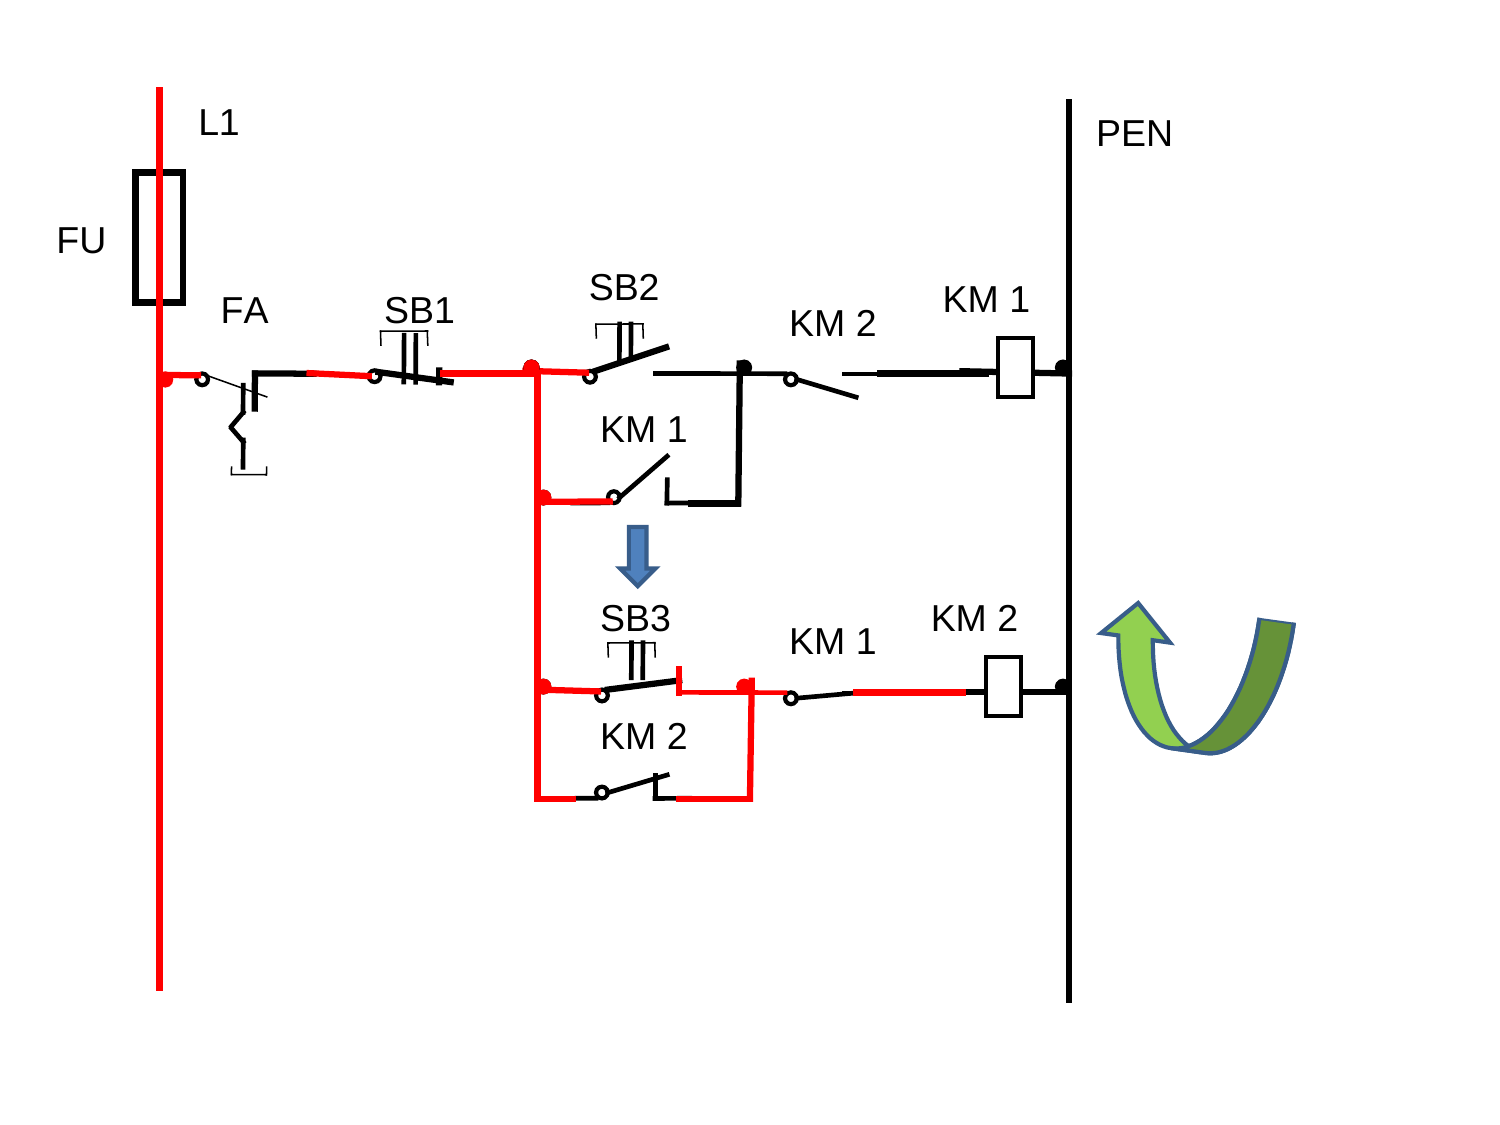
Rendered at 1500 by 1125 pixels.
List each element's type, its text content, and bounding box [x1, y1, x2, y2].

text_box SB2 [574, 255, 675, 316]
text_box PEN [1081, 101, 1189, 163]
text_box [596, 786, 608, 799]
text_box [525, 361, 538, 370]
text_box [997, 338, 1034, 397]
text_box [1056, 680, 1066, 693]
text_box L1 [183, 90, 255, 151]
text_box KM 2 [774, 290, 892, 352]
text_box SB1 [369, 278, 470, 340]
text_box KM 1 [927, 267, 1046, 328]
text_box KM 2 [585, 704, 703, 765]
text_box [537, 491, 550, 498]
text_box [370, 370, 381, 383]
text_box [985, 657, 1022, 716]
text_box [1101, 603, 1294, 754]
text_box [163, 172, 184, 303]
text_box [1056, 361, 1066, 374]
text_box FA [205, 278, 284, 340]
text_box KM 1 [774, 609, 892, 671]
text_box [537, 680, 550, 693]
text_box [196, 373, 209, 386]
text_box [159, 373, 172, 386]
text_box [135, 172, 156, 303]
text_box KM 2 [916, 586, 1034, 647]
text_box [620, 527, 656, 587]
text_box [785, 692, 797, 705]
text_box [738, 680, 748, 693]
text_box [608, 491, 619, 504]
text_box [743, 361, 751, 371]
text_box KM 1 [585, 397, 703, 458]
text_box [785, 373, 797, 386]
text_box [584, 370, 596, 383]
text_box SB3 [585, 586, 686, 647]
text_box [596, 689, 608, 702]
text_box FU [41, 207, 122, 269]
